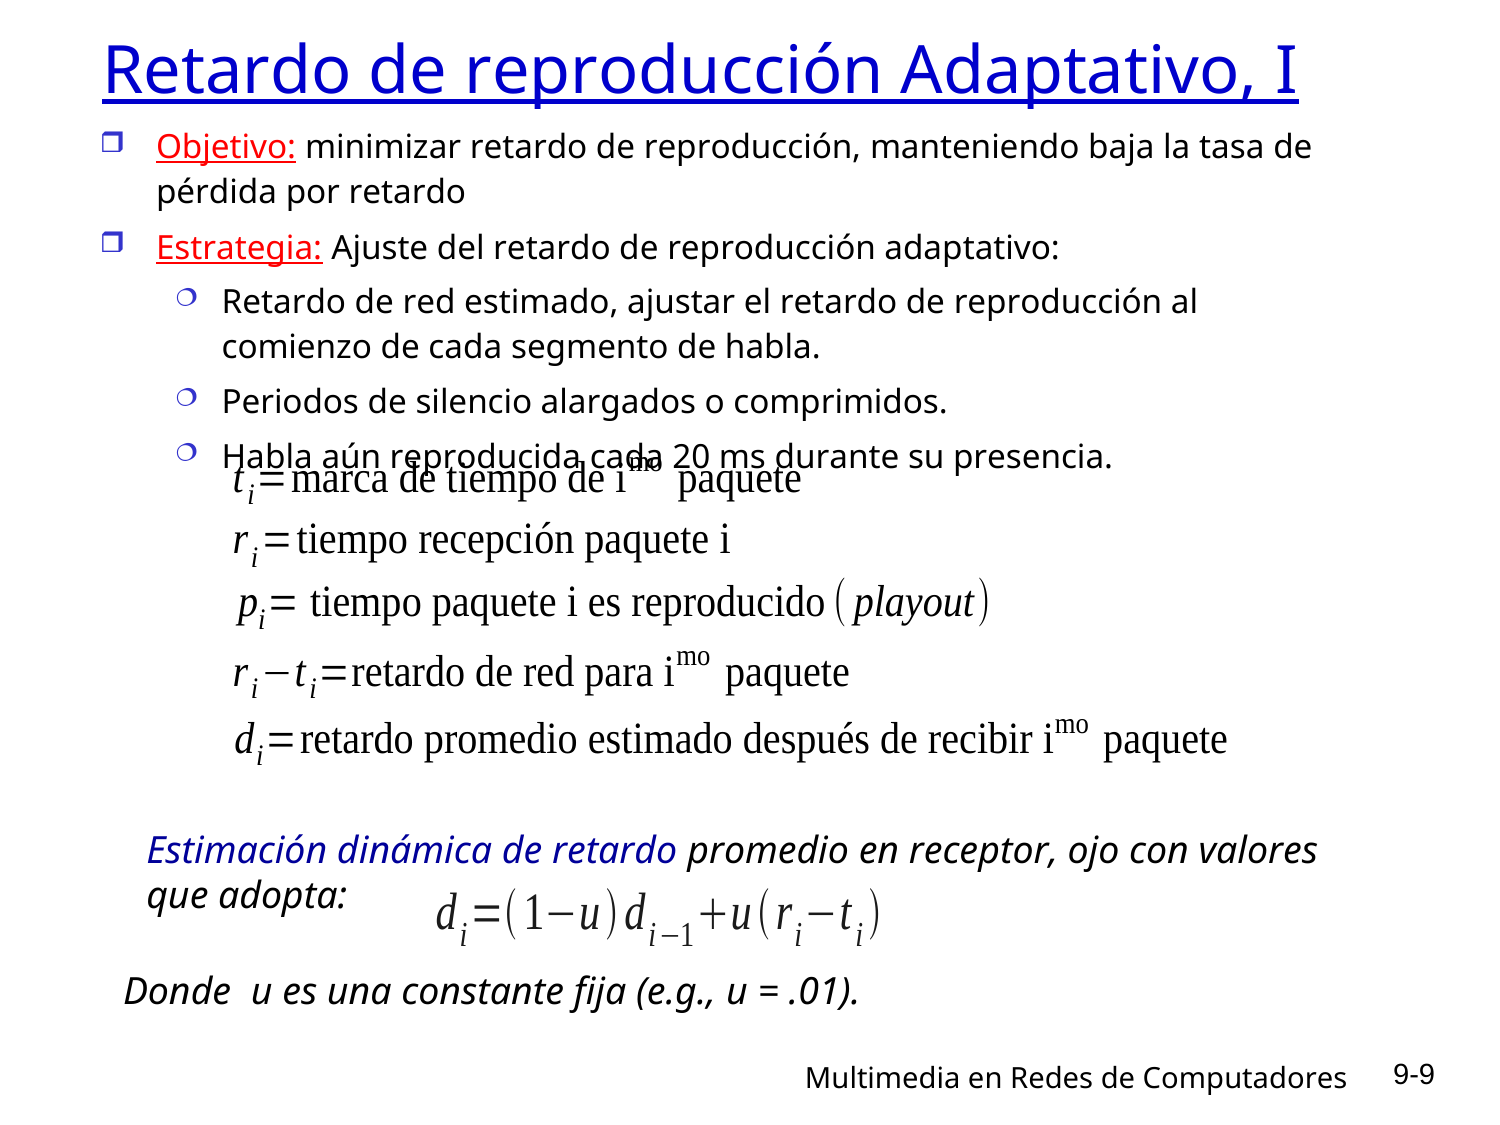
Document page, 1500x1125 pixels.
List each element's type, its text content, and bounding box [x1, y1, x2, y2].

chart [696, 446, 705, 466]
text_box Estimación dinámica de retardo promedio en receptor, ojo con valores que adopta: [131, 818, 1344, 924]
chart [546, 452, 556, 466]
chart [425, 883, 896, 954]
chart [629, 452, 639, 466]
chart [271, 452, 281, 466]
chart [779, 452, 789, 466]
text_box Donde u es una constante fija (e.g., u = .01). [108, 959, 876, 1020]
title Retardo de reproducción Adaptativo, I [87, 0, 1426, 140]
chart [481, 452, 491, 466]
chart [223, 445, 1247, 773]
list Objetivo: minimizar retardo de reproducción, manteniendo baja la tasa de pérdida por retardo Estrategia: Ajuste del retardo de reproducción adaptativo: Retardo de red estimado, ajustar el retardo de reproducción al comienzo de cada segmento de habla. Periodos de silencio alargados o comprimidos. Habla aún reproducida cada 20 ms durante su presencia. [85, 115, 1361, 445]
chart [227, 445, 239, 454]
